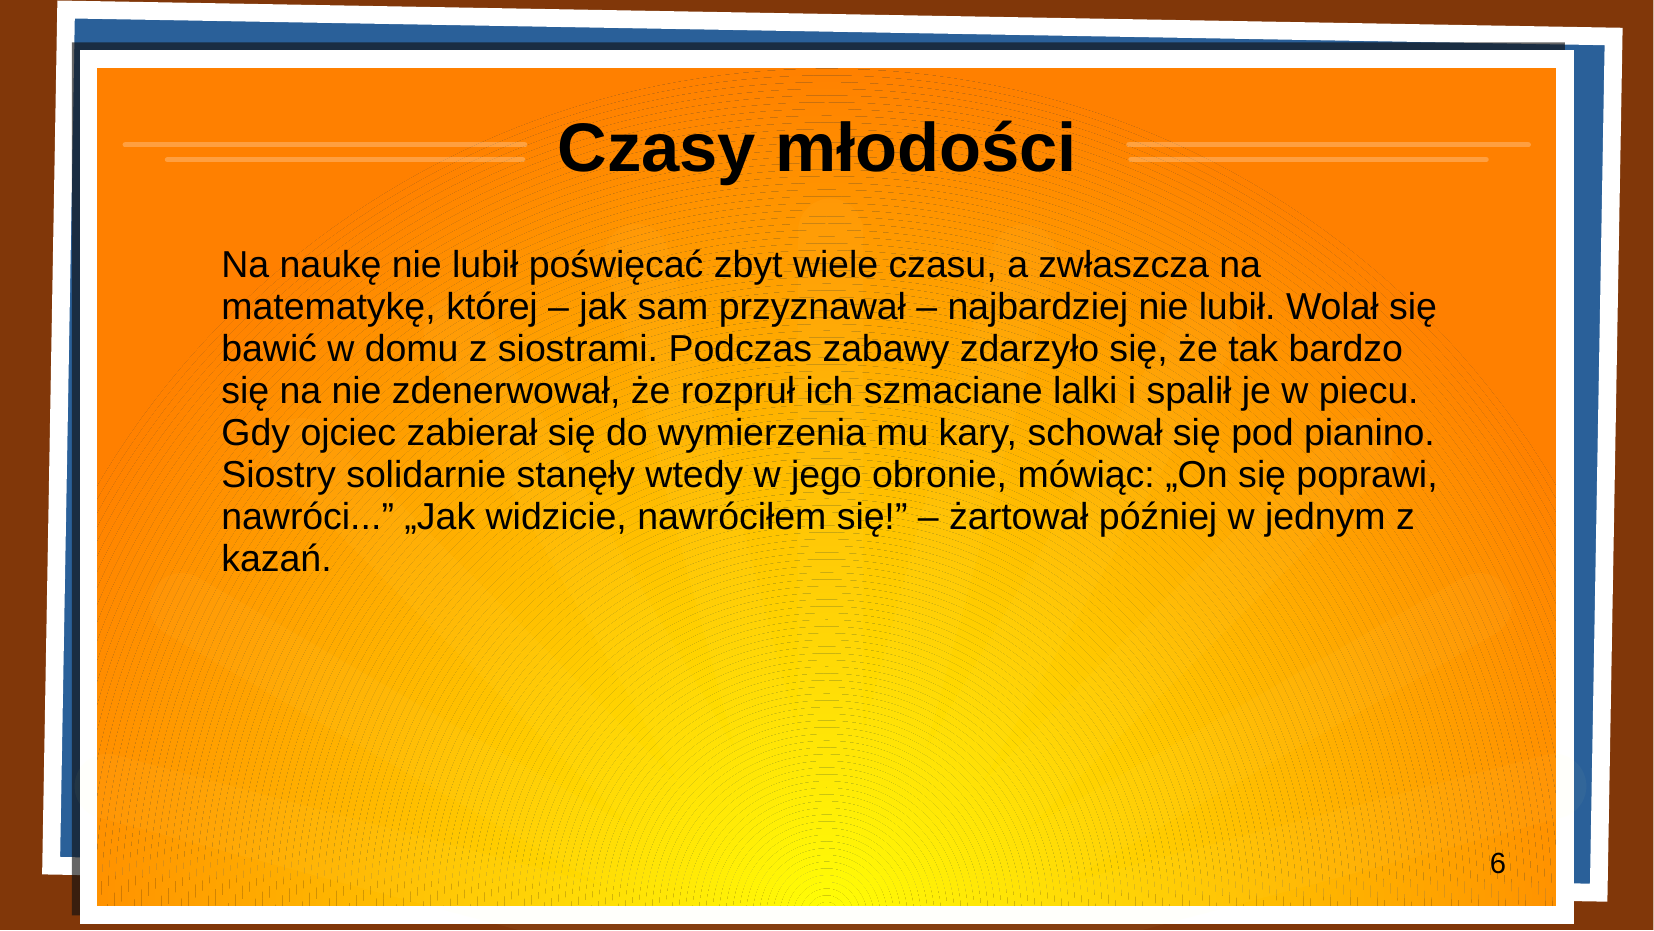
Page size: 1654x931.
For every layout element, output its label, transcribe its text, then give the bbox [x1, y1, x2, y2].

text_box Na naukę nie lubił poświęcać zbyt wiele czasu, a zwłaszcza na matematykę, której – jak sam przyznawał – najbardziej nie lubił. Wolał się bawić w domu z siostrami. Podczas zabawy zdarzyło się, że tak bardzo się na nie zdenerwował, że rozpruł ich szmaciane lalki i spalił je w piecu. Gdy ojciec zabierał się do wymierzenia mu kary, schował się pod pianino. Siostry solidarnie stanęły wtedy w jego obronie, mówiąc: „On się poprawi, nawróci...” „Jak widzicie, nawróciłem się!” – żartował później w jednym z kazań. [206, 236, 1477, 503]
title Czasy młodości [531, 73, 1123, 222]
